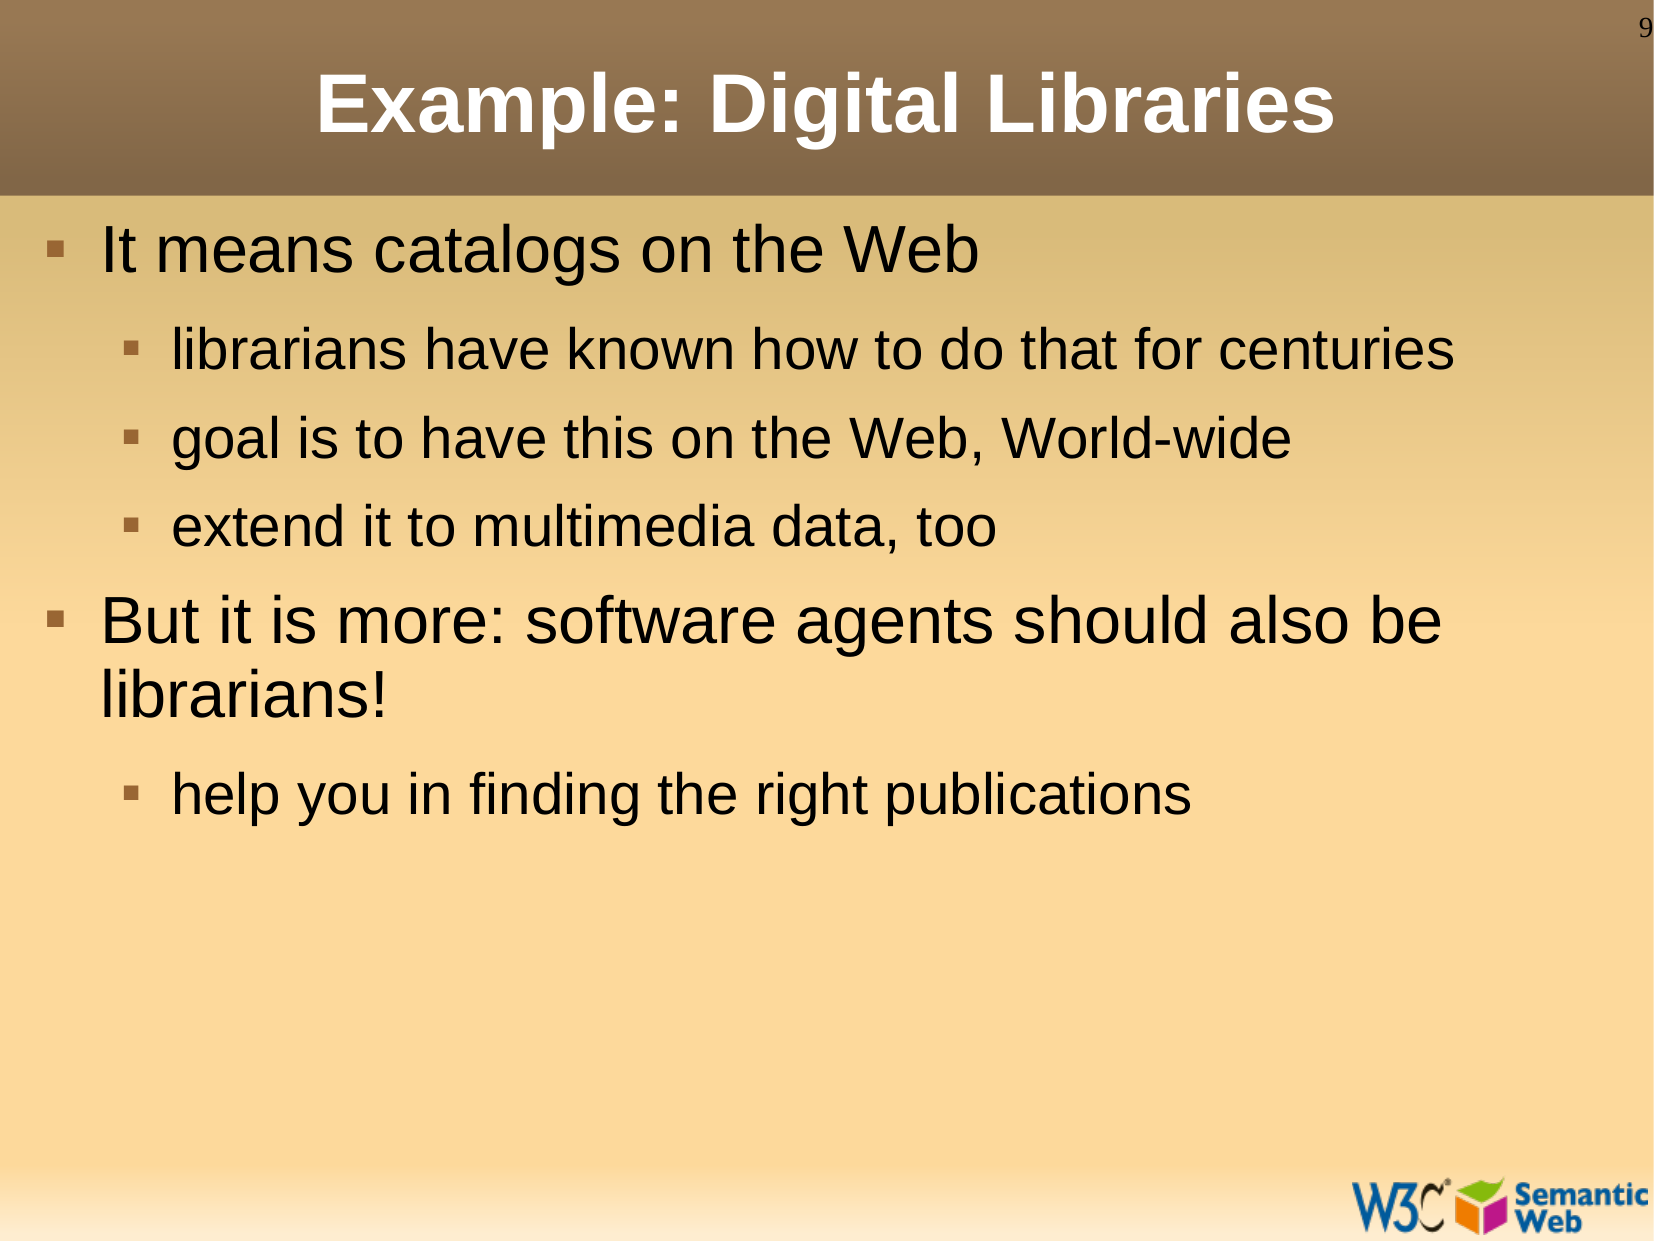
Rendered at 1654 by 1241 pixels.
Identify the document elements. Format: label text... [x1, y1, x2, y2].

title Example: Digital Libraries [0, 0, 1654, 208]
list It means catalogs on the Web librarians have known how to do that for centuries goal is to have this on the Web, World-wide extend it to multimedia data, too But it is more: software agents should also be librarians! help you in finding the right publications [29, 212, 1624, 1199]
picture [0, 208, 1654, 1241]
